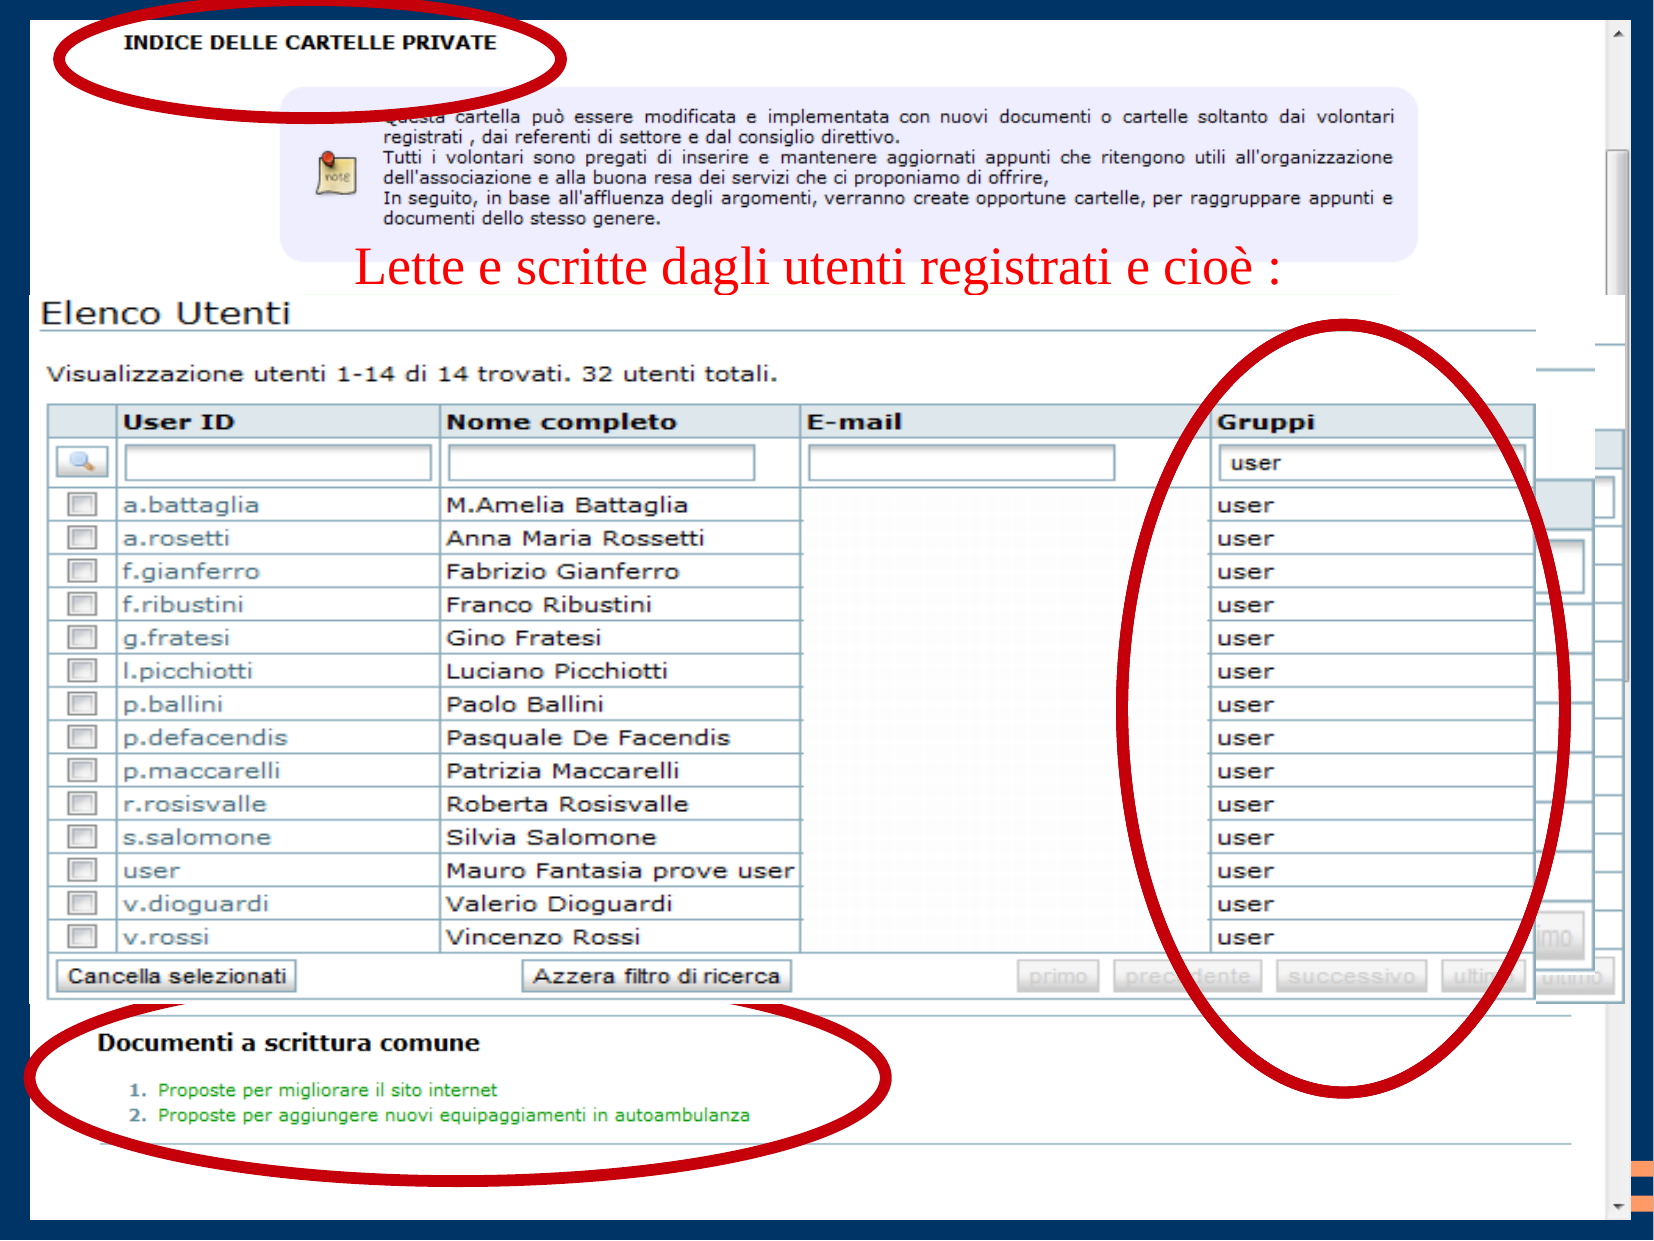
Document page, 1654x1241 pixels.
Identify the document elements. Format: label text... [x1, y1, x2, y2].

picture [66, 20, 554, 112]
picture [29, 20, 1631, 1221]
text_box Lette e scritte dagli utenti registrati e cioè : [354, 236, 1284, 295]
